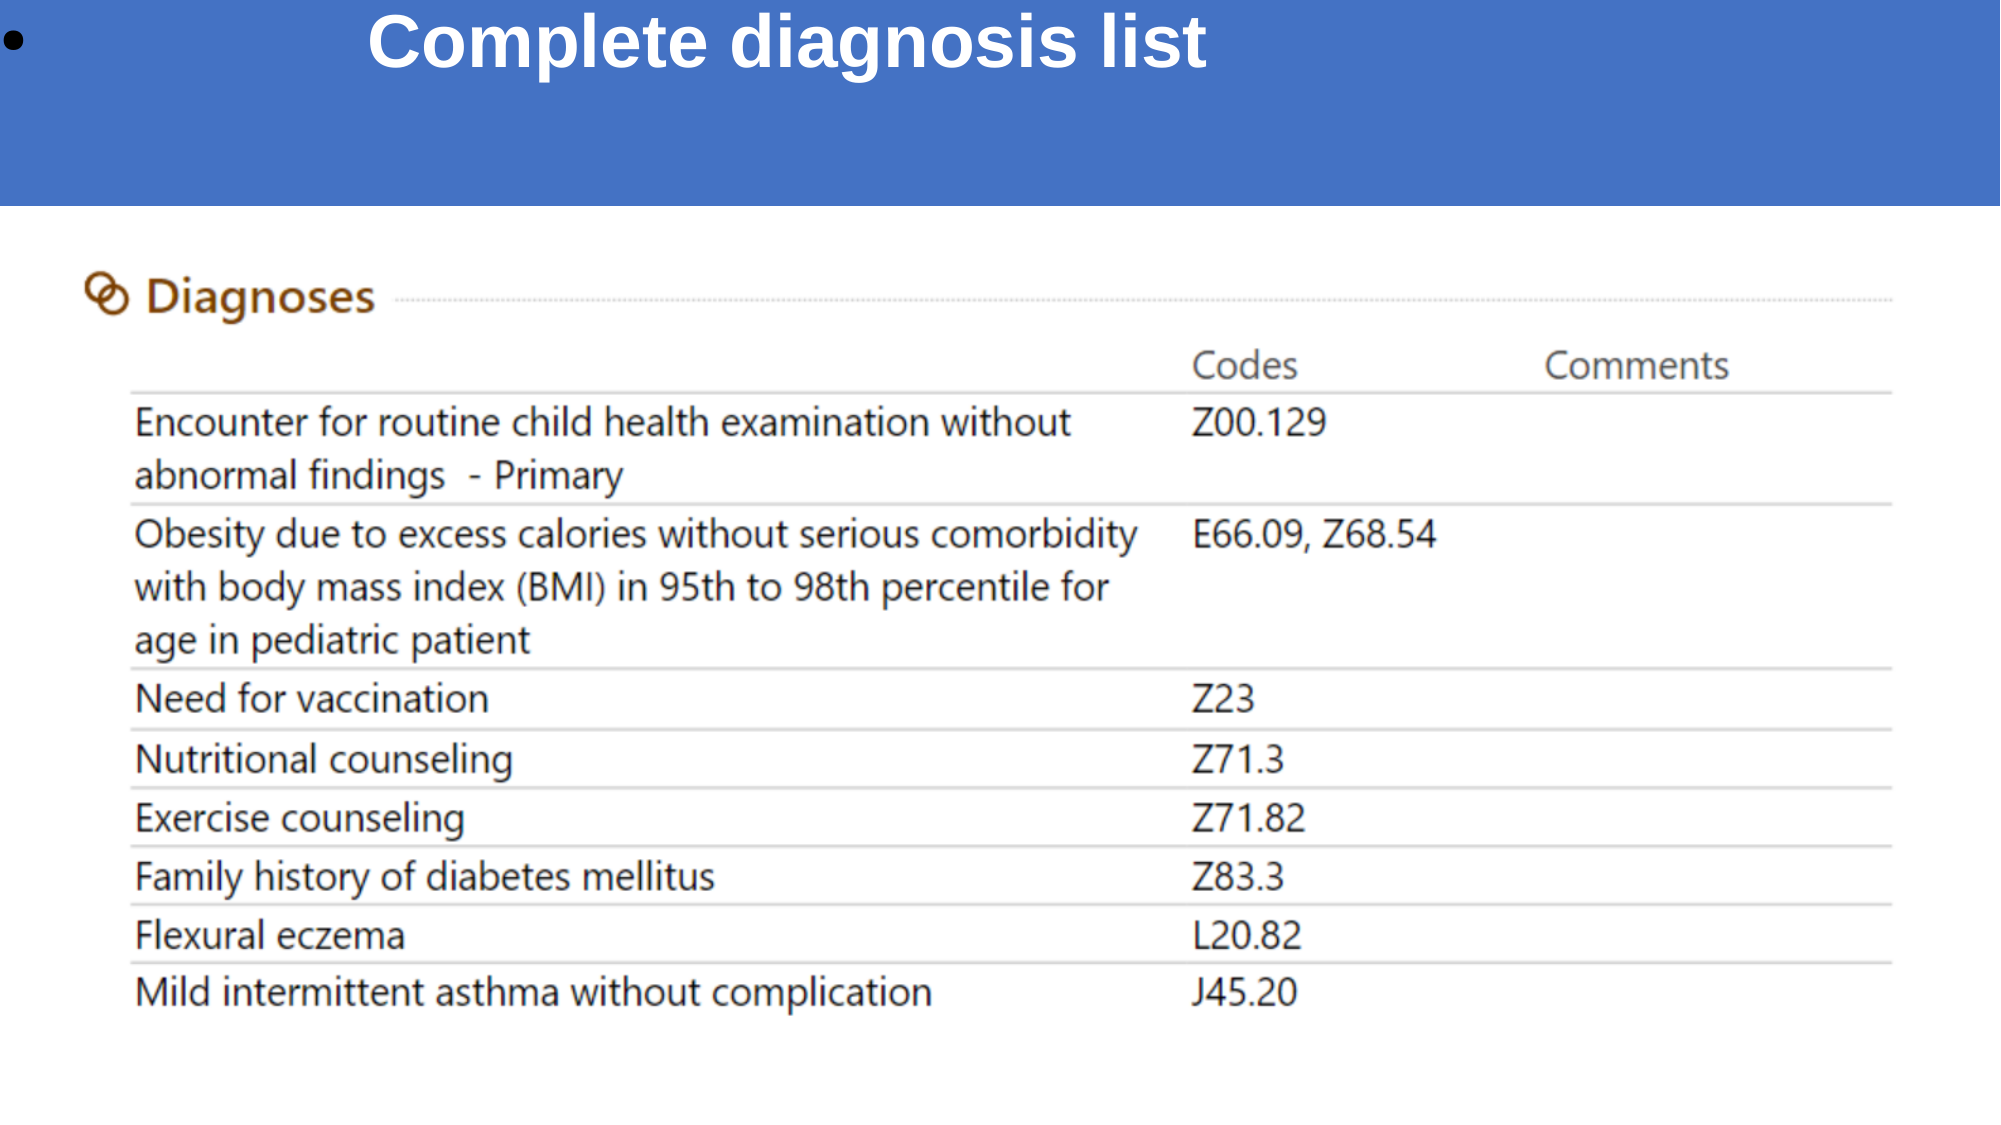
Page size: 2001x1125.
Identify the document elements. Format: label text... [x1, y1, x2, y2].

table_header Complete diagnosis list [0, 0, 2000, 206]
picture [80, 222, 1943, 1045]
